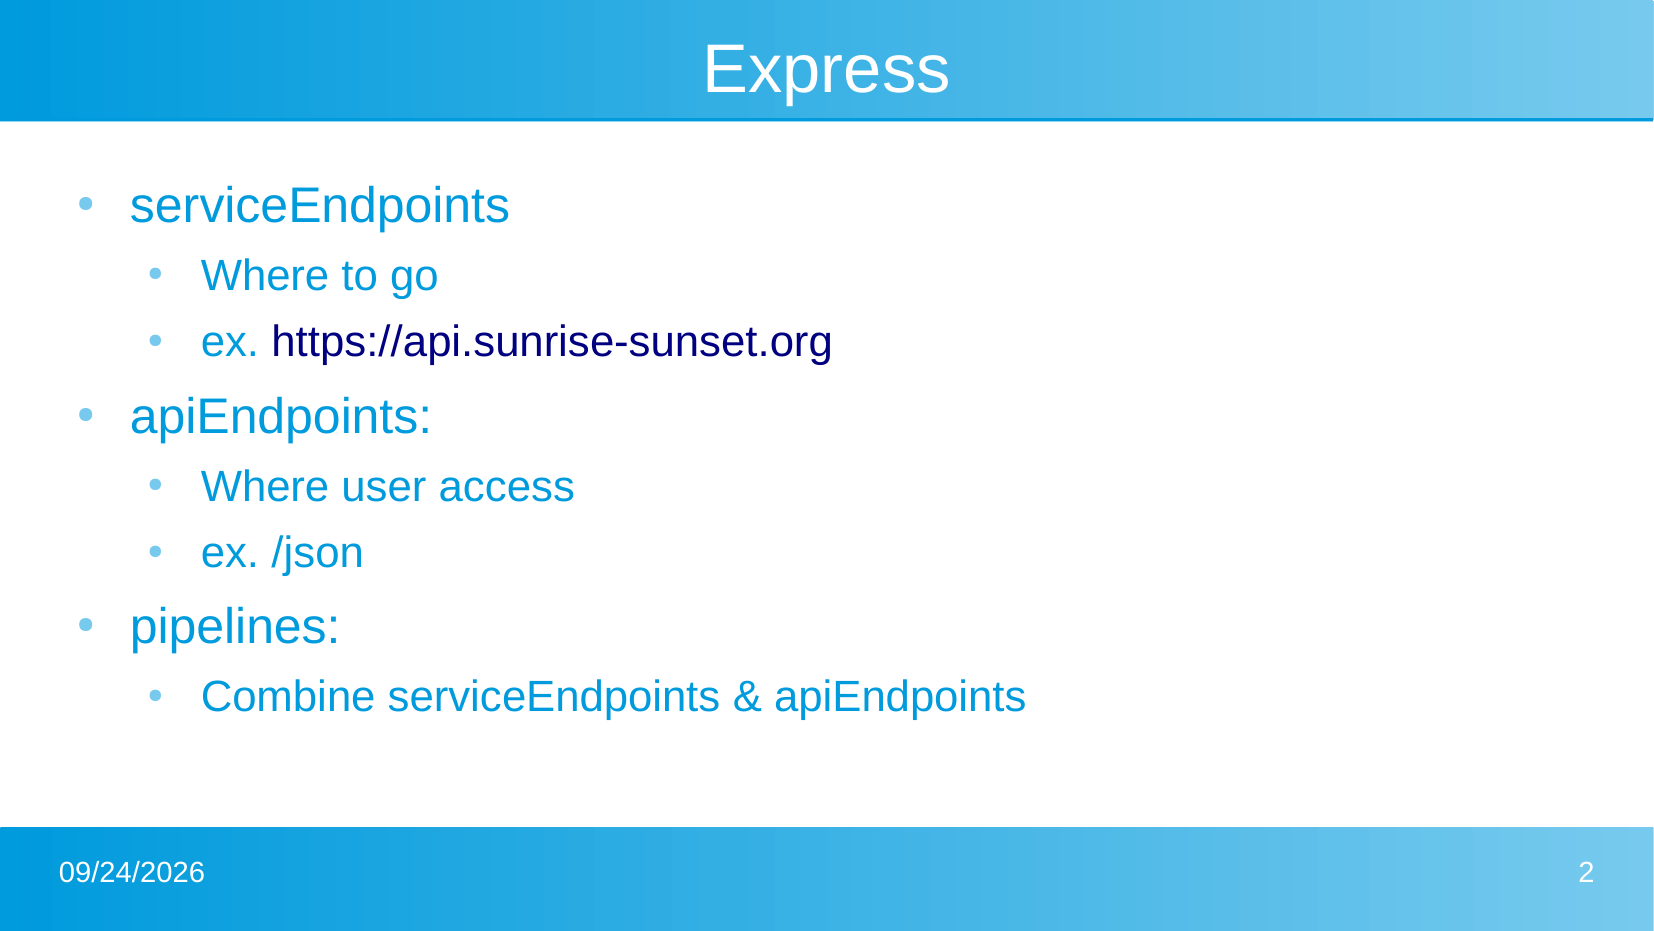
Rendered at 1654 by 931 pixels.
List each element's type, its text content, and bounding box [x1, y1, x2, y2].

list serviceEndpoints Where to go ex. https://api.sunrise-sunset.org apiEndpoints: Where user access ex. /json pipelines: Combine serviceEndpoints & apiEndpoints [59, 177, 1595, 768]
title Express [59, 29, 1595, 108]
